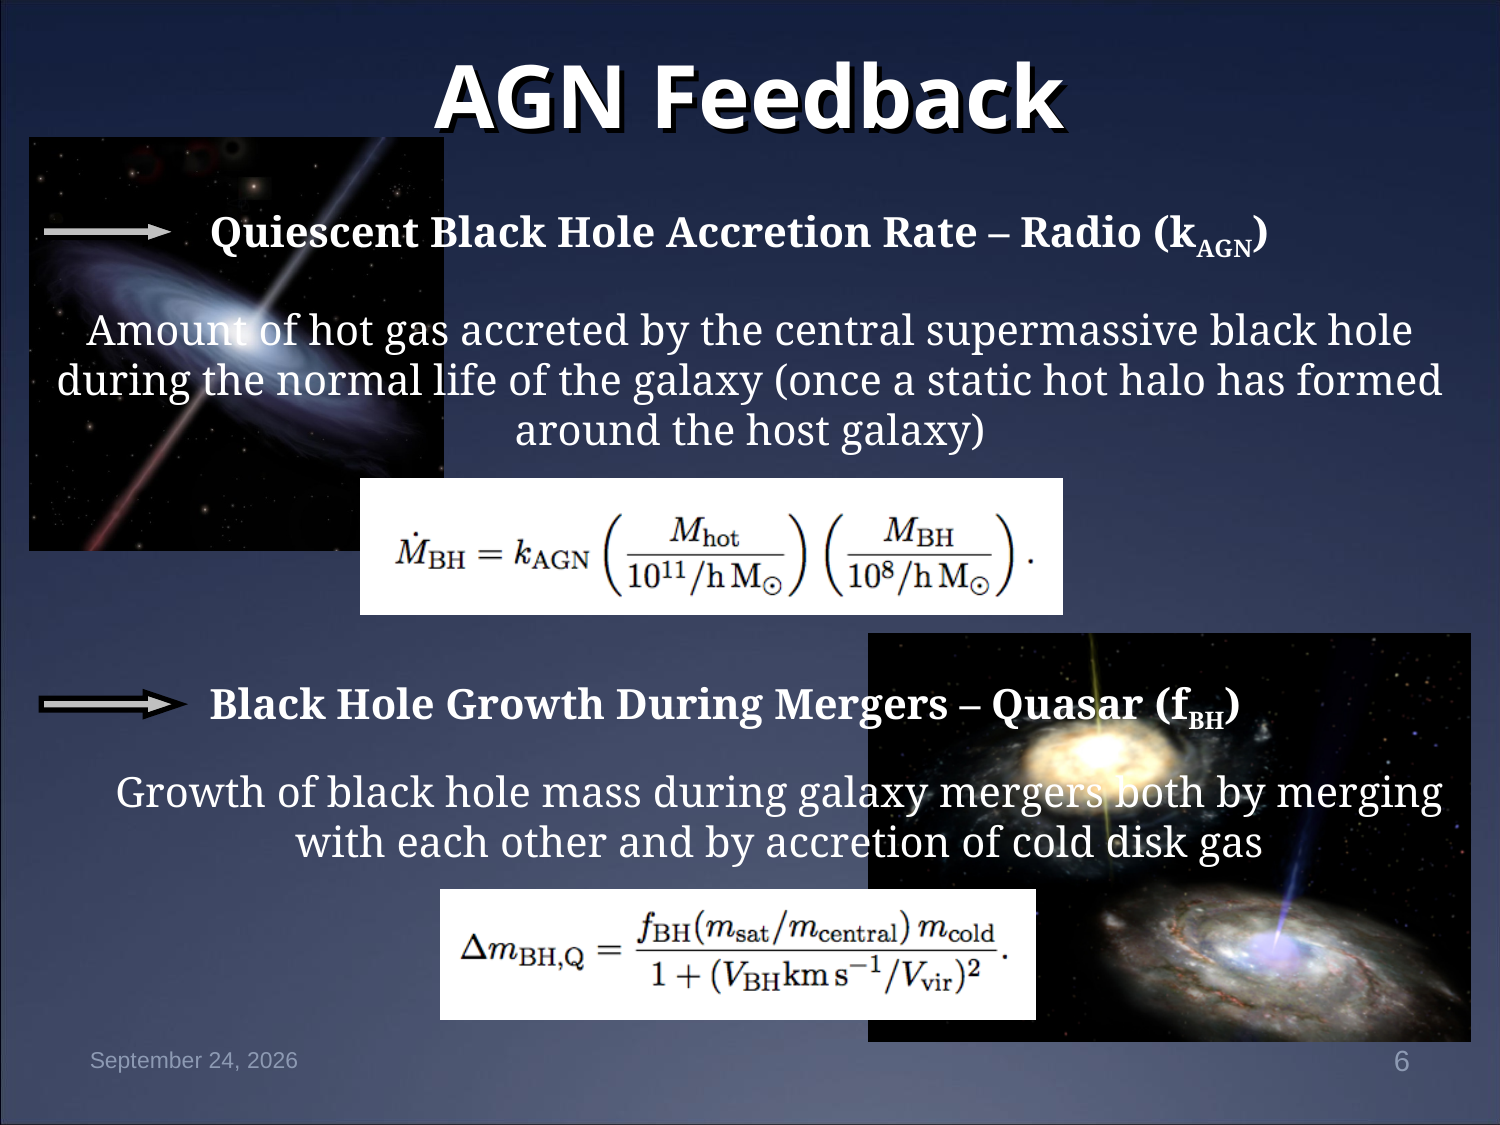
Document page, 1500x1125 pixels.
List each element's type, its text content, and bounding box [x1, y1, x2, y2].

text_box Amount of hot gas accreted by the central supermassive black hole during the normal life of the galaxy (once a static hot halo has formed around the host galaxy) [29, 296, 1471, 462]
picture [0, 188, 1500, 1125]
text_box Growth of black hole mass during galaxy mergers both by merging with each other and by accretion of cold disk gas [58, 758, 1500, 874]
text_box <number> [1324, 1029, 1426, 1090]
text_box [41, 220, 181, 244]
title AGN Feedback [0, 0, 1500, 188]
text_box Quiescent Black Hole Accretion Rate – Radio (kAGN) [194, 197, 1284, 271]
text_box July 7, 2014 [74, 1029, 338, 1090]
text_box [41, 692, 181, 716]
text_box Black Hole Growth During Mergers – Quasar (fBH) [194, 670, 1257, 743]
